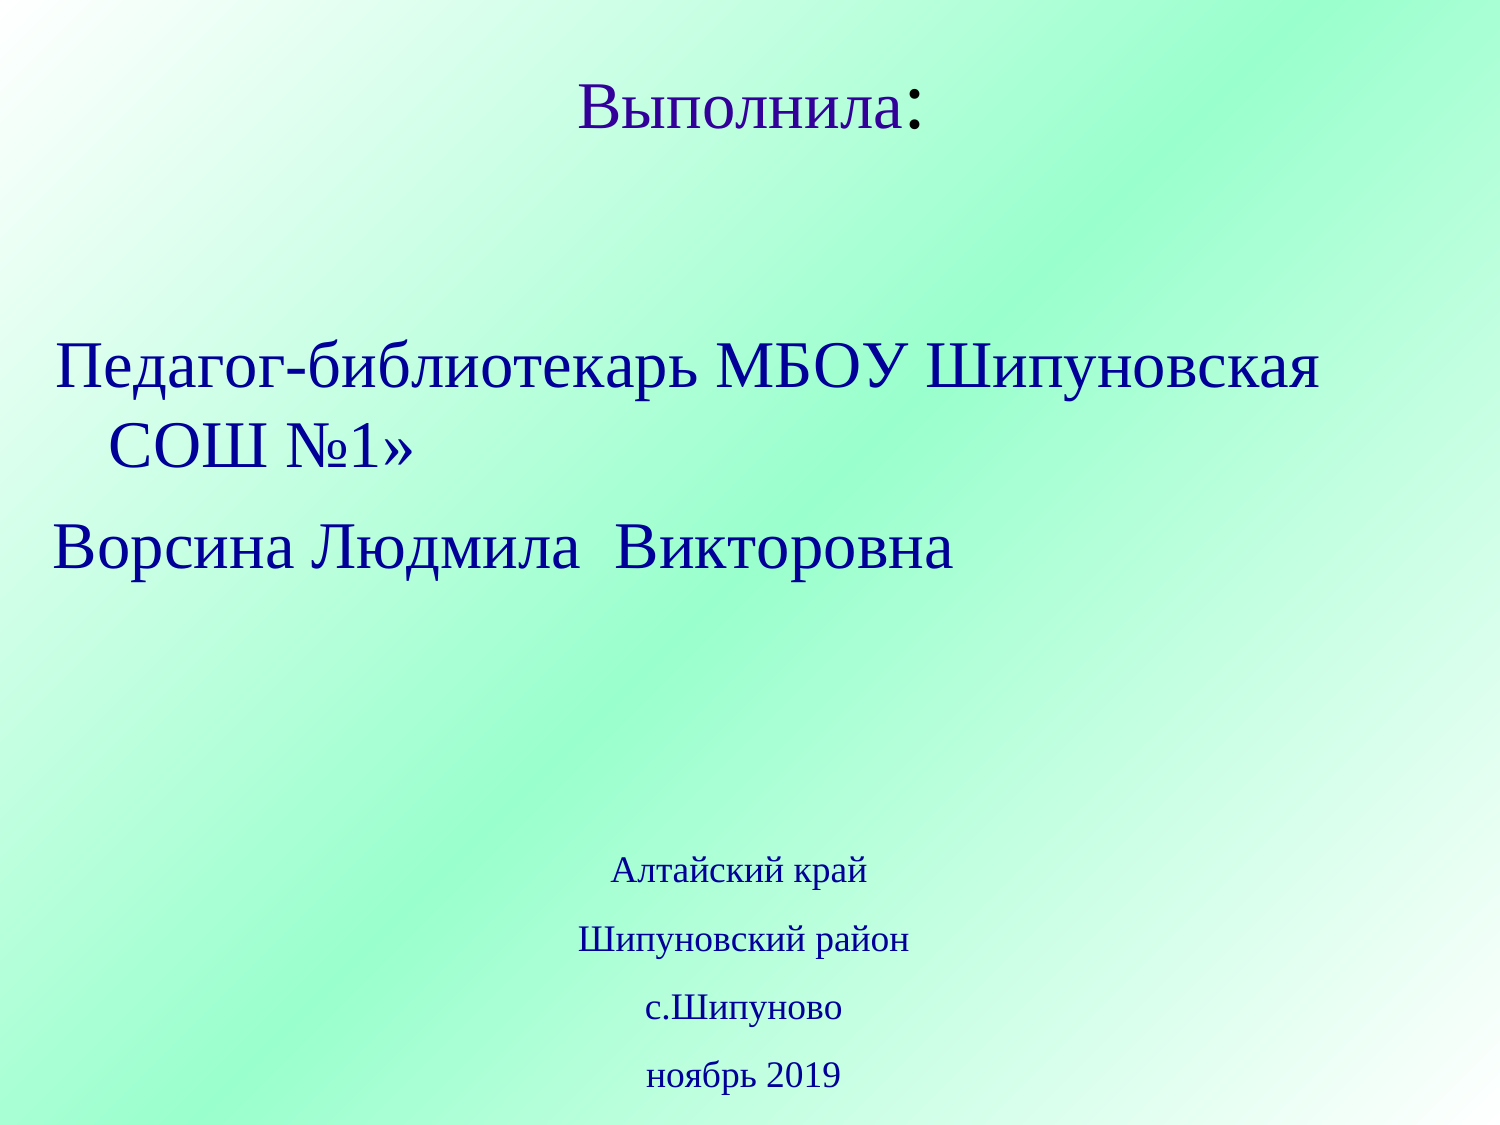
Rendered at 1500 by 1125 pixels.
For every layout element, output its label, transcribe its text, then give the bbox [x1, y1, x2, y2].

text_box Алтайский край Шипуновский район с.Шипуново ноябрь 2019 [424, 837, 1063, 1104]
list Выполнила: Педагог-библиотекарь МБОУ Шипуновская СОШ №1» Ворсина Людмила Викторовна [37, 37, 1463, 780]
